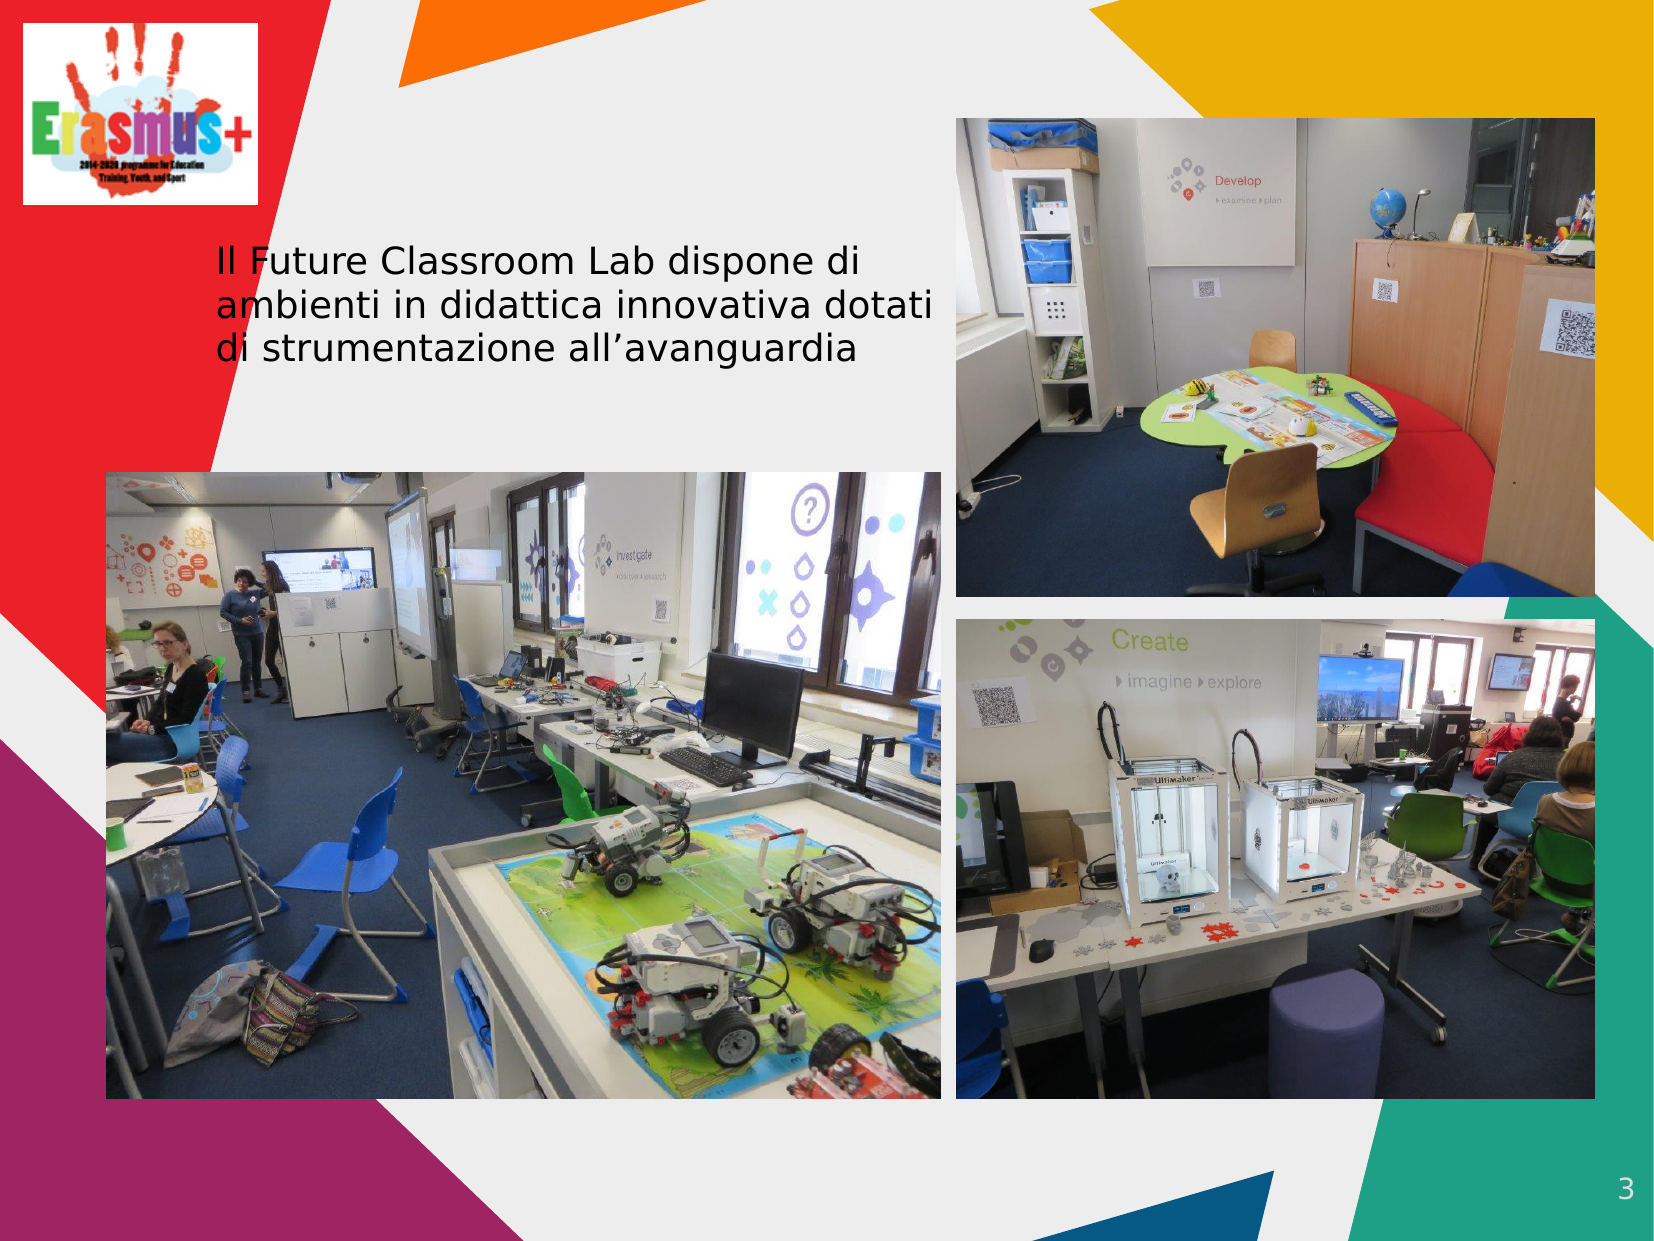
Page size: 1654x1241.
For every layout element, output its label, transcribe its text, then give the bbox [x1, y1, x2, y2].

picture [956, 619, 1595, 1099]
picture [23, 23, 258, 205]
text_box Il Future Classroom Lab dispone di ambienti in didattica innovativa dotati di strumentazione all’avanguardia [200, 232, 993, 422]
picture [956, 118, 1595, 597]
picture [106, 472, 941, 1099]
